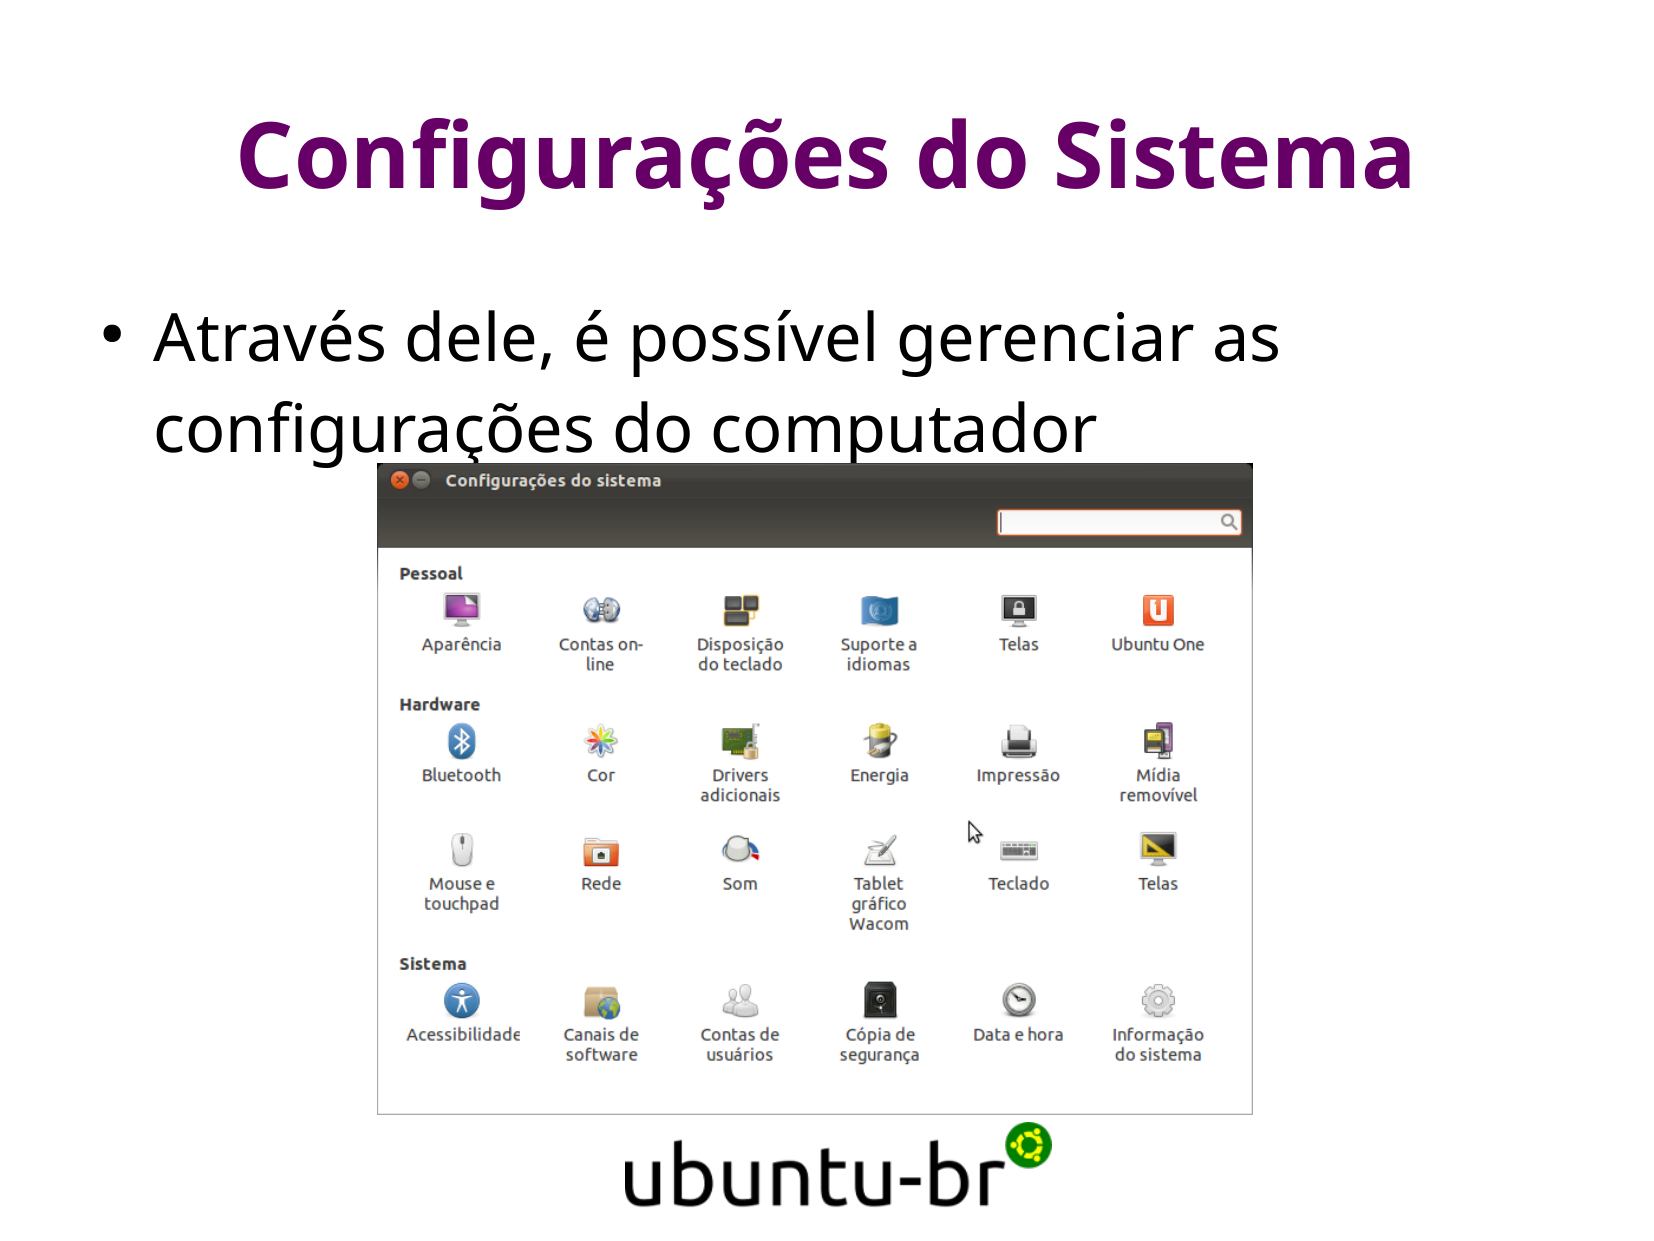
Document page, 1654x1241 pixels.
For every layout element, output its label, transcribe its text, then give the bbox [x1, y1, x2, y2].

list Através dele, é possível gerenciar as configurações do computador [82, 290, 1571, 1109]
title Configurações do Sistema [82, 49, 1571, 257]
picture [625, 1122, 1052, 1223]
picture [377, 463, 1253, 1115]
